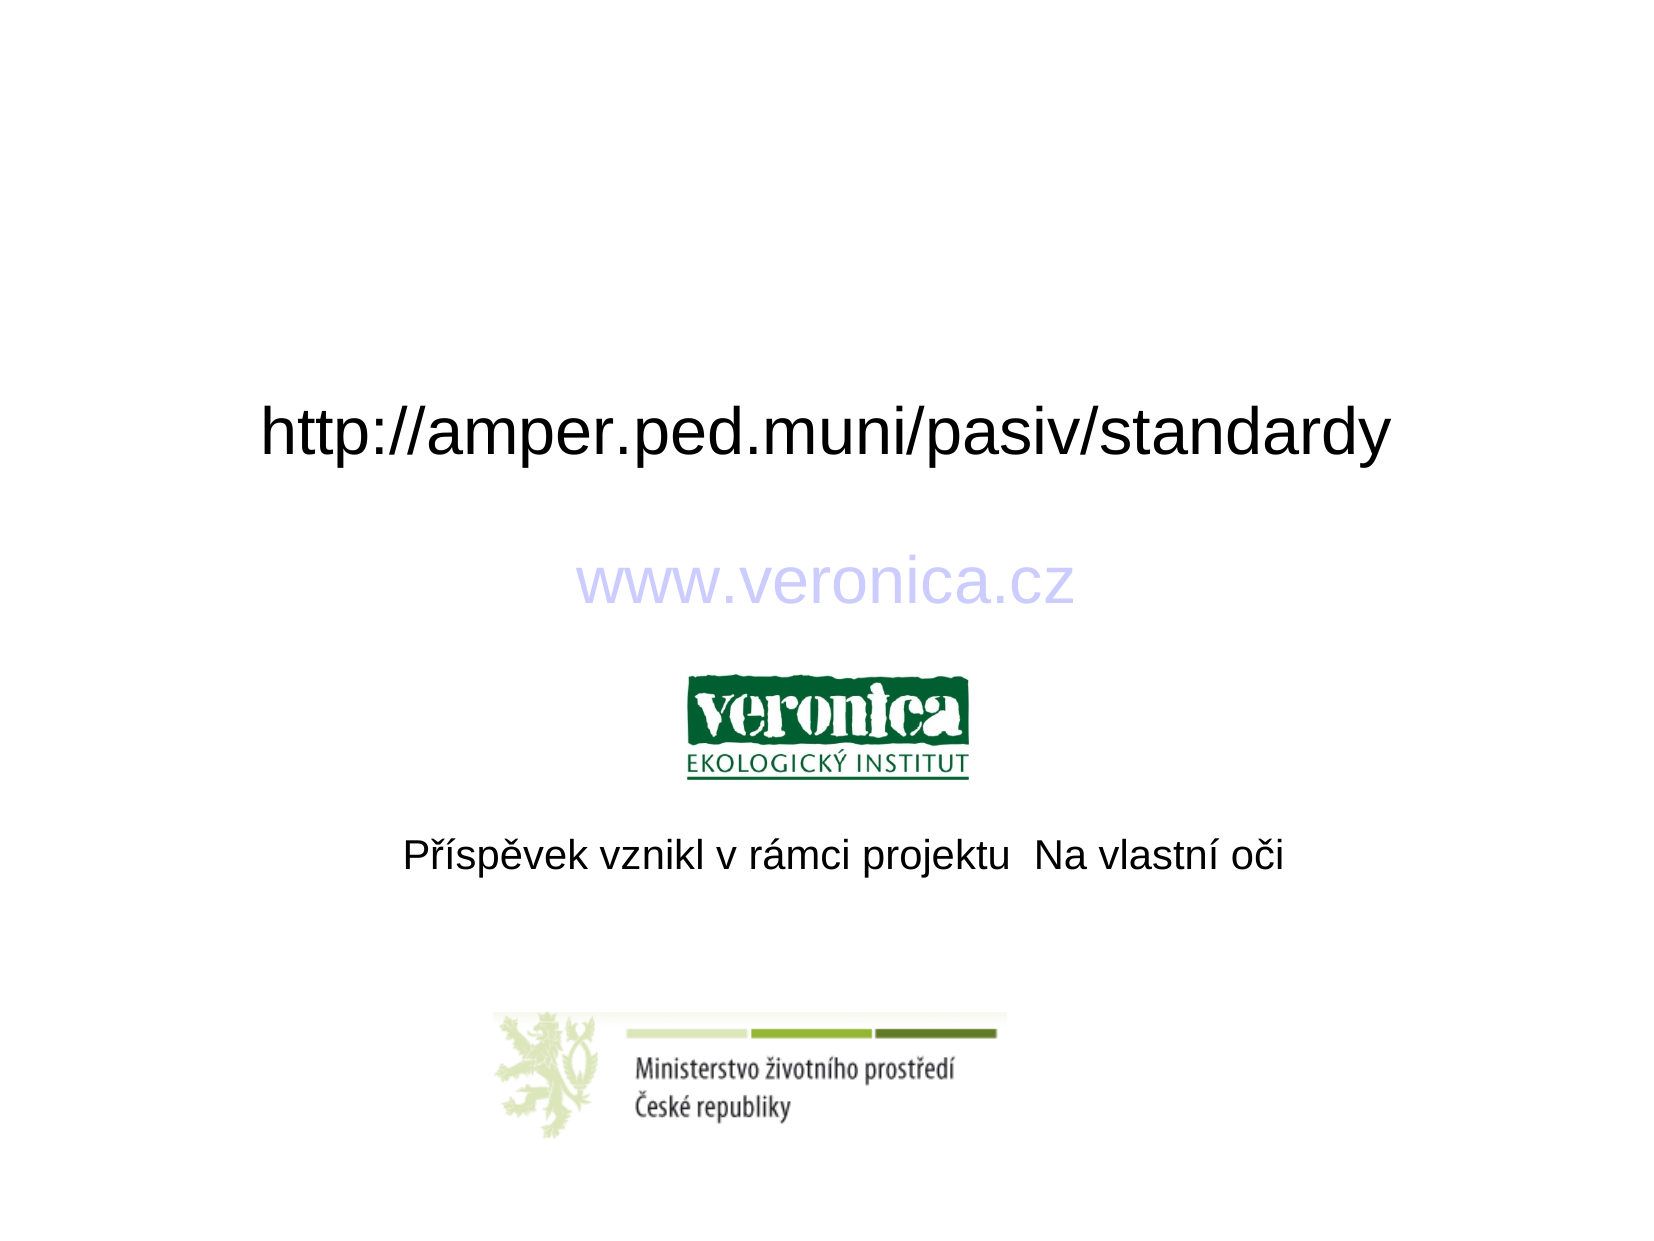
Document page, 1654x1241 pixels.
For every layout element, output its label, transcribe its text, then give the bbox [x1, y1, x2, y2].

picture [687, 674, 969, 780]
text_box Příspěvek vznikl v rámci projektu Na vlastní oči [149, 825, 1538, 887]
picture [493, 1012, 1007, 1174]
text_box http://amper.ped.muni/pasiv/standardy www.veronica.cz [82, 56, 1571, 1102]
